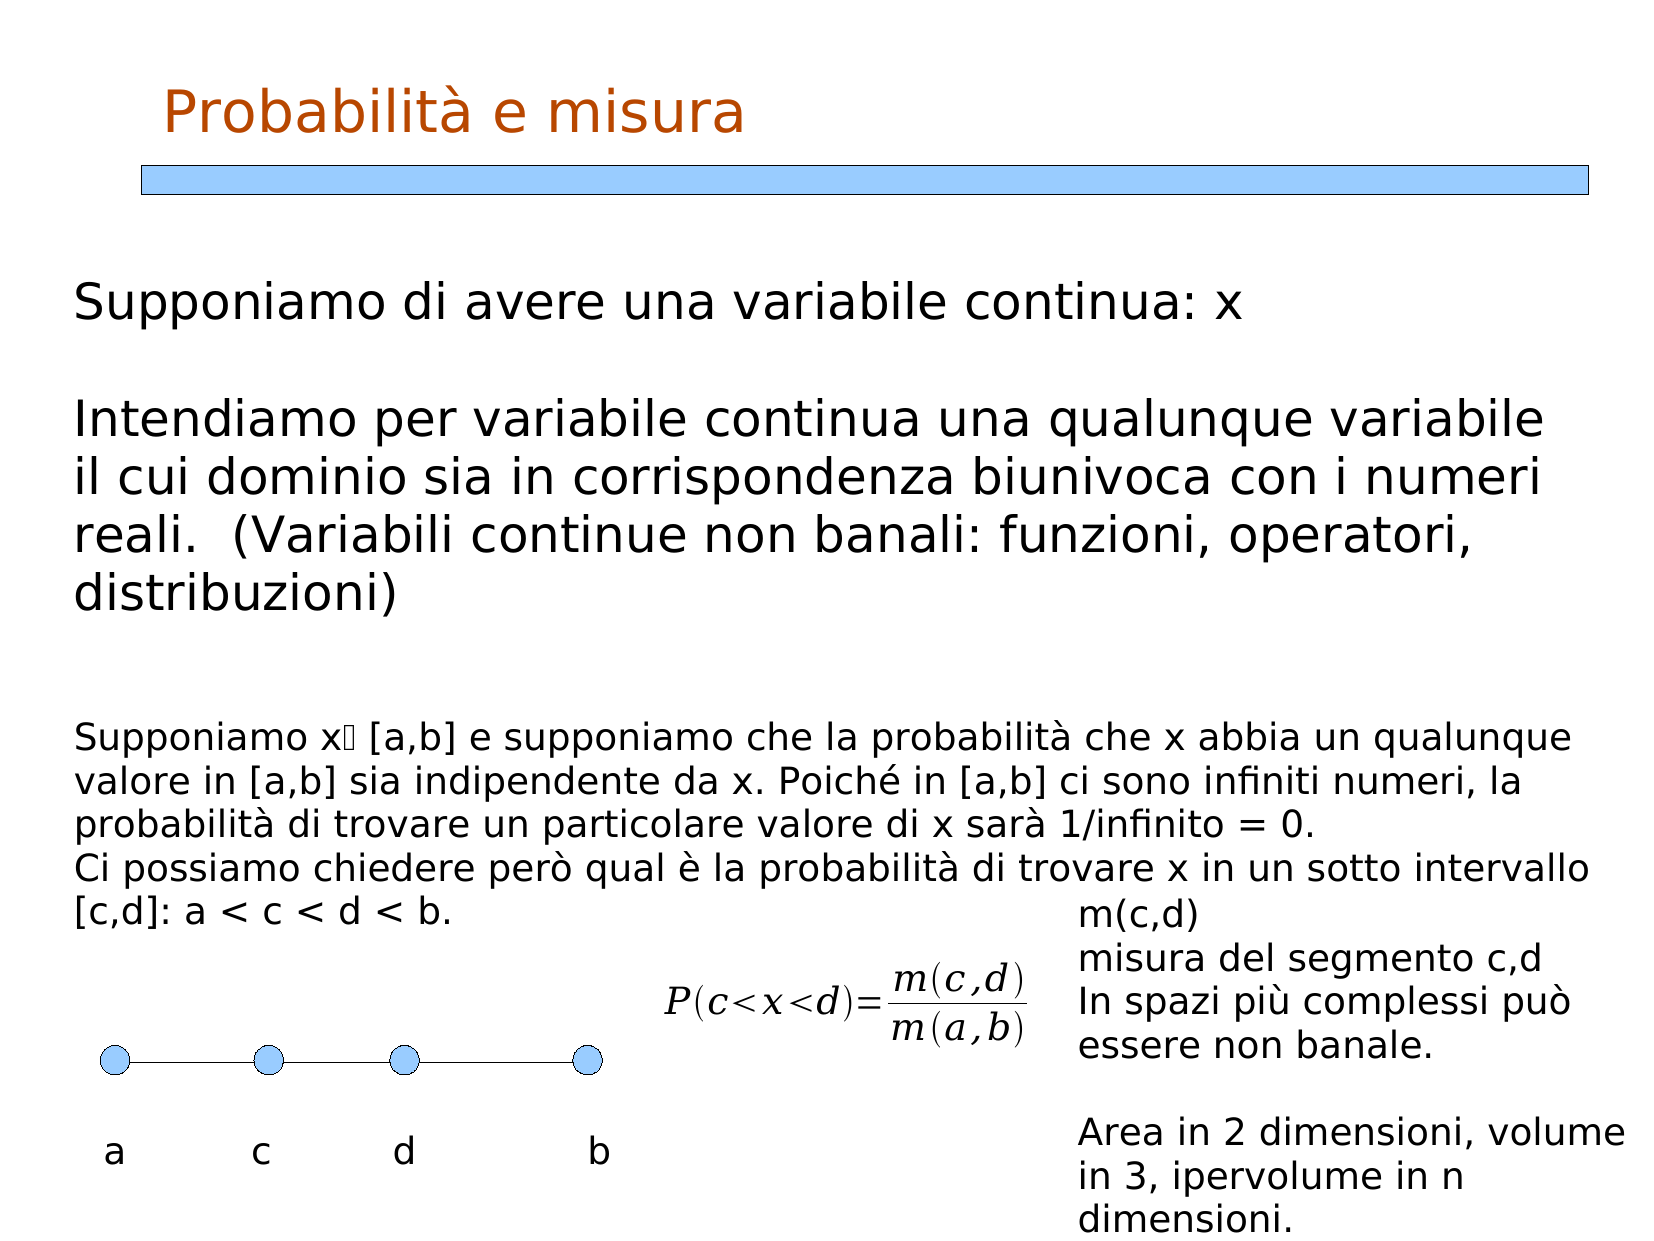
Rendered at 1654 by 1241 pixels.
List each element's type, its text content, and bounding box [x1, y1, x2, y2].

text_box Supponiamo x [a,b] e supponiamo che la probabilità che x abbia un qualunque valore in [a,b] sia indipendente da x. Poiché in [a,b] ci sono infiniti numeri, la probabilità di trovare un particolare valore di x sarà 1/infinito = 0. Ci possiamo chiedere però qual è la probabilità di trovare x in un sotto intervallo [c,d]: a < c < d < b. [59, 708, 1625, 944]
chart [655, 955, 1038, 1051]
text_box [389, 1045, 420, 1075]
text_box [100, 1045, 130, 1075]
text_box Probabilità e misura [147, 70, 1595, 154]
text_box [572, 1045, 603, 1075]
text_box Supponiamo di avere una variabile continua: x Intendiamo per variabile continua una qualunque variabile il cui dominio sia in corrispondenza biunivoca con i numeri reali. (Variabili continue non banali: funzioni, operatori, distribuzioni) [59, 265, 1595, 630]
text_box b [572, 1122, 721, 1181]
text_box d [377, 1122, 526, 1181]
text_box c [236, 1122, 377, 1181]
text_box m(c,d) misura del segmento c,d In spazi più complessi può essere non banale. Area in 2 dimensioni, volume in 3, ipervolume in n dimensioni. [1062, 885, 1654, 1241]
text_box a [88, 1122, 236, 1181]
text_box [253, 1045, 284, 1075]
